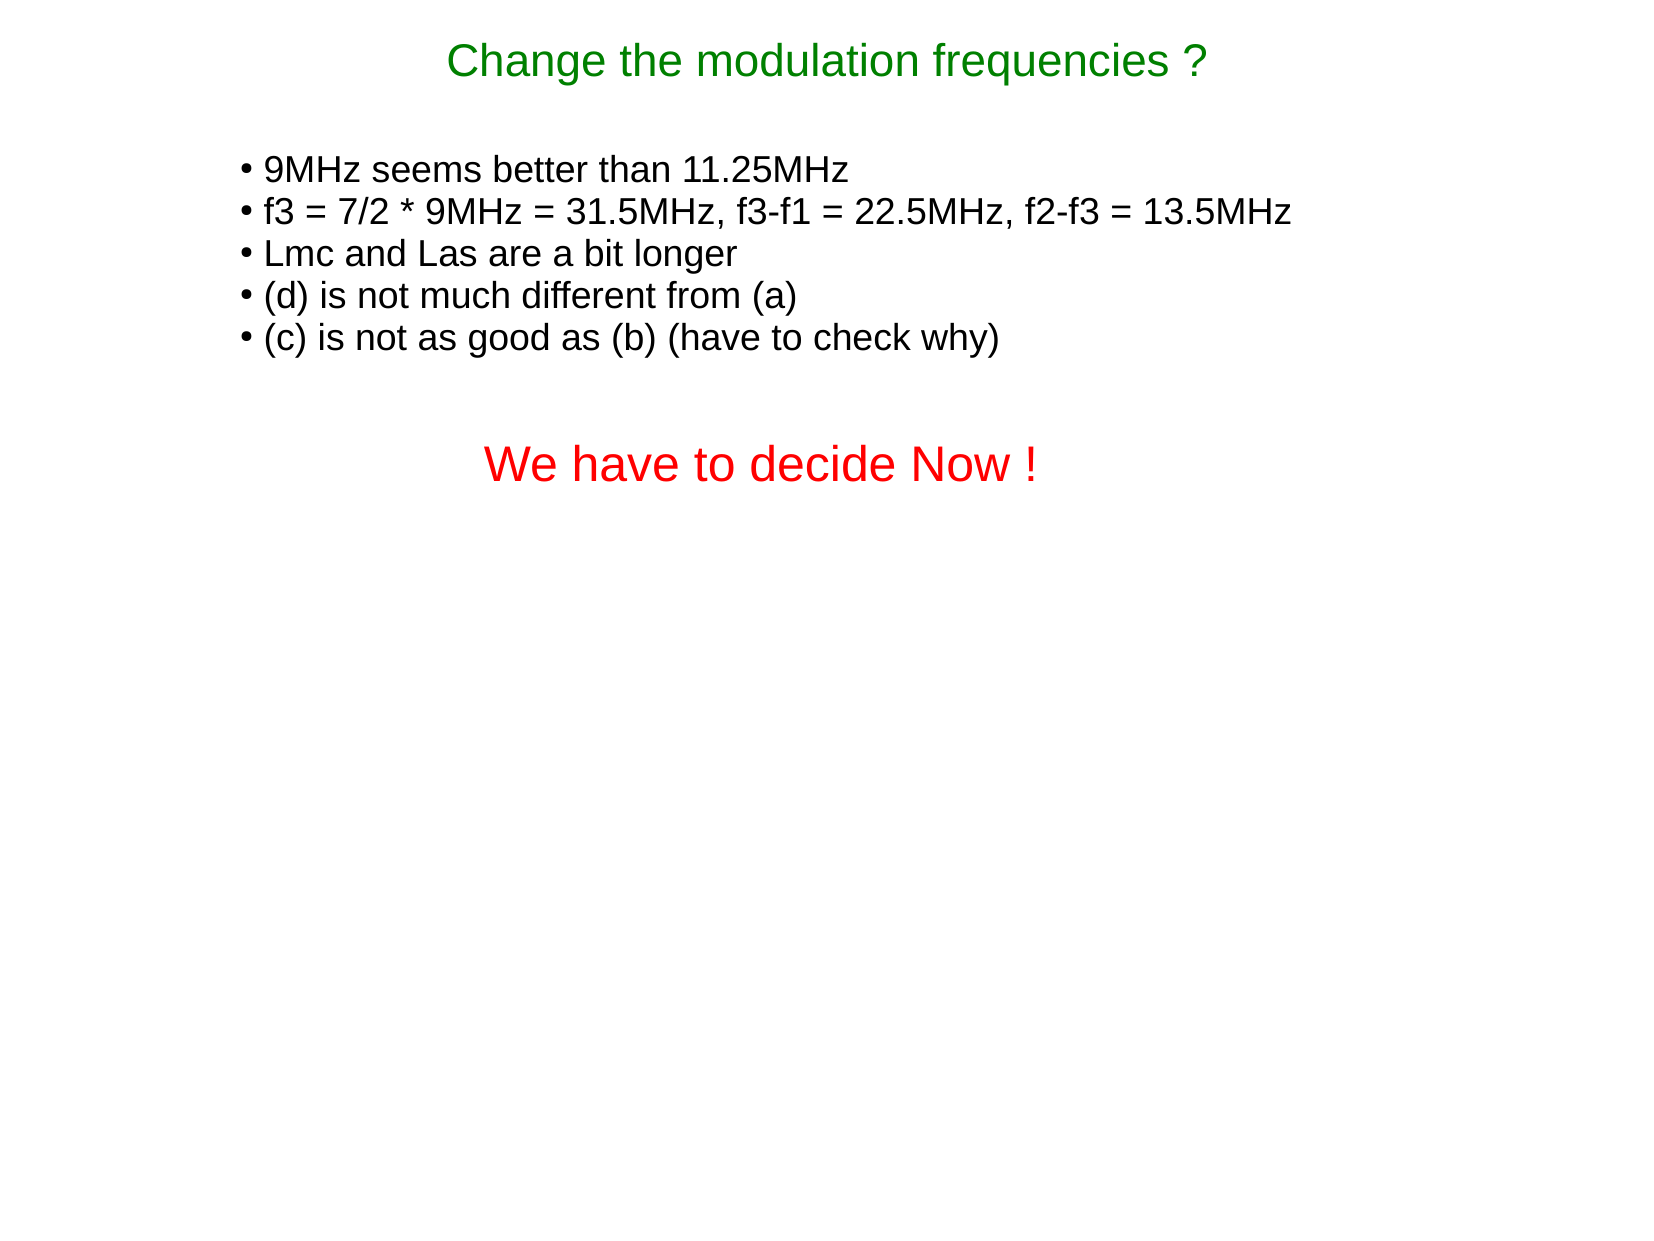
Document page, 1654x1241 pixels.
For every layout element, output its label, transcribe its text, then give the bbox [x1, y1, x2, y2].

text_box We have to decide Now ! [468, 428, 1054, 500]
text_box Change the modulation frequencies ? [431, 27, 1224, 94]
text_box 9MHz seems better than 11.25MHz f3 = 7/2 * 9MHz = 31.5MHz, f3-f1 = 22.5MHz, f2-f3 = 13.5MHz Lmc and Las are a bit longer (d) is not much different from (a) (c) is not as good as (b) (have to check why) [225, 141, 1309, 367]
